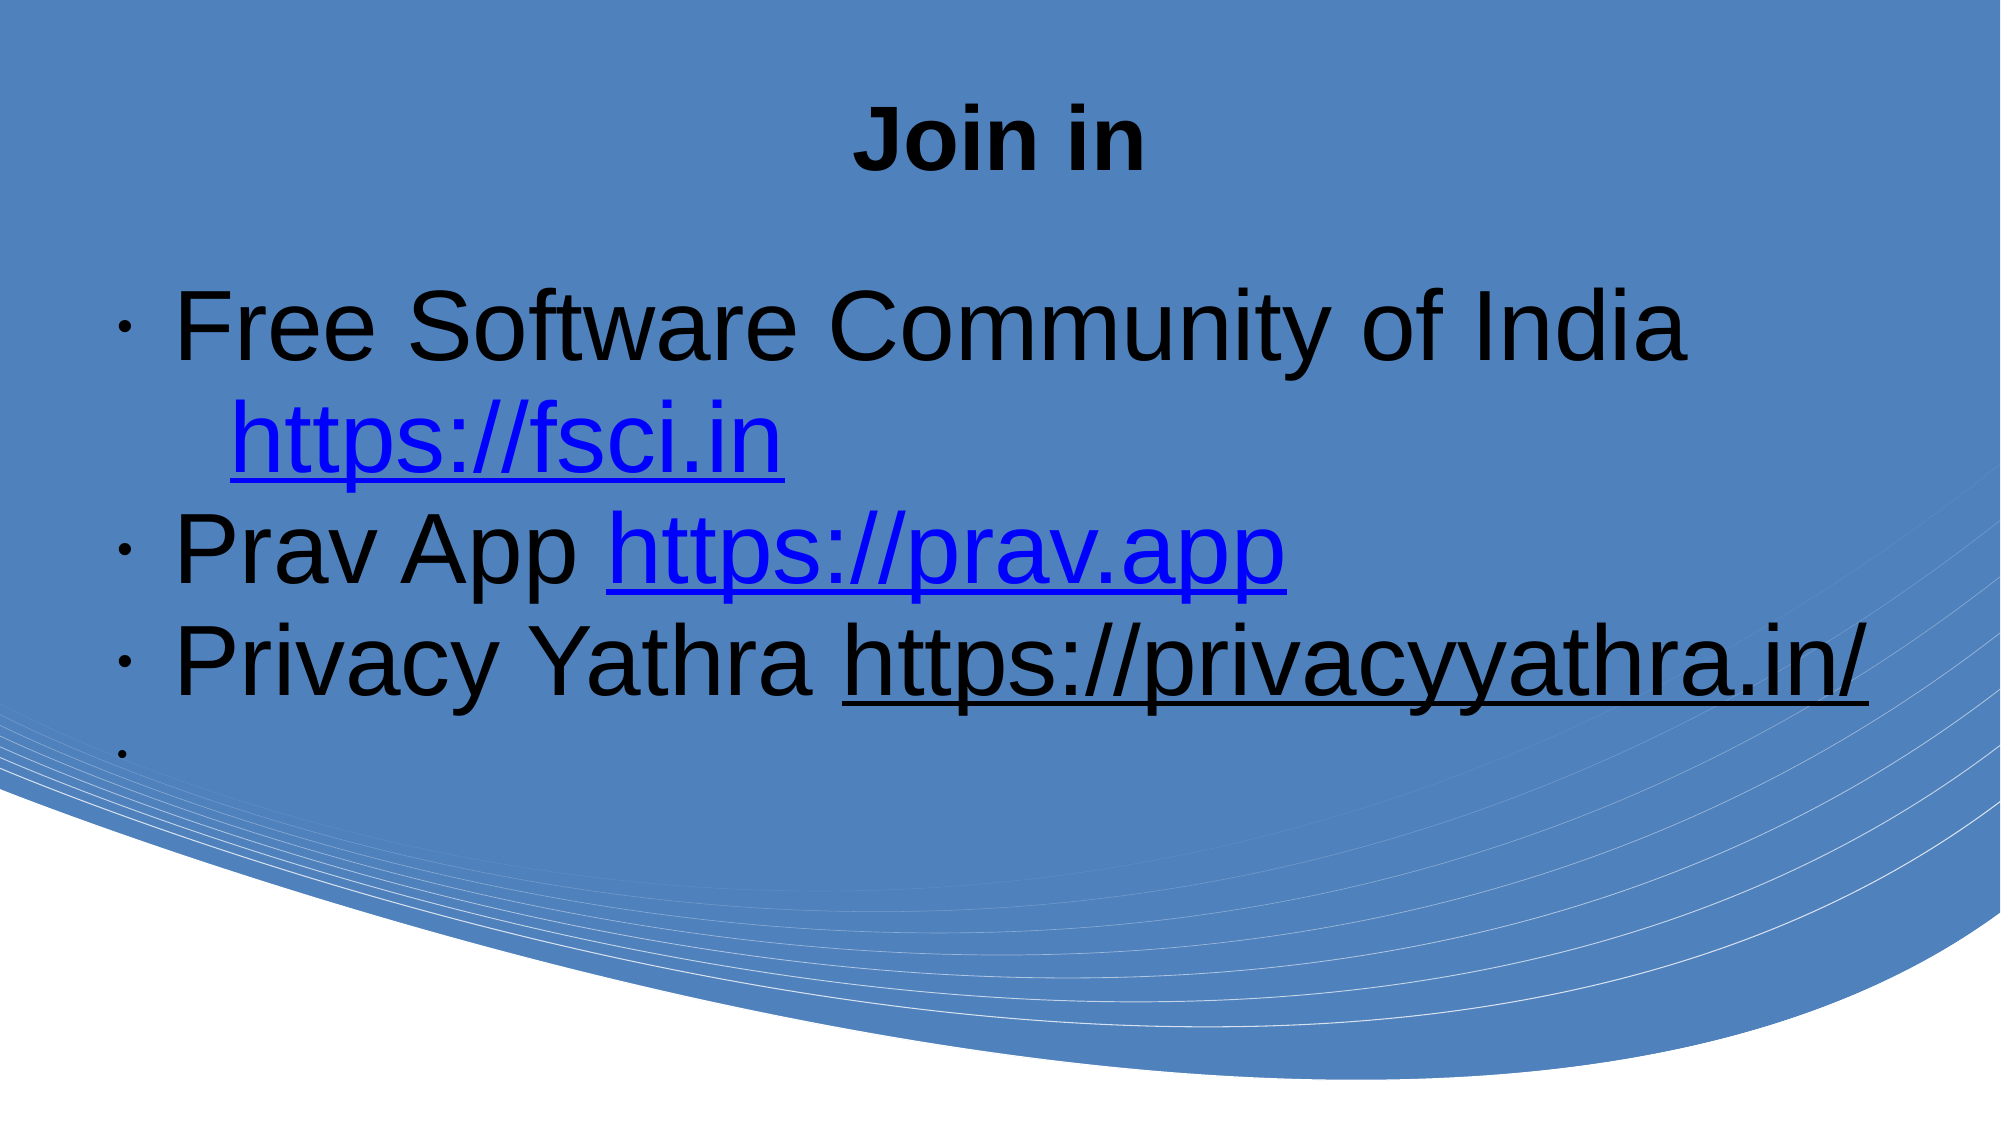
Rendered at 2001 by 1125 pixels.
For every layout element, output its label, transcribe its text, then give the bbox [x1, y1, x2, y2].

list Free Software Community of India https://fsci.in Prav App https://prav.app Privacy Yathra https://privacyyathra.in/ [99, 262, 1900, 1005]
title Join in [99, 45, 1900, 233]
